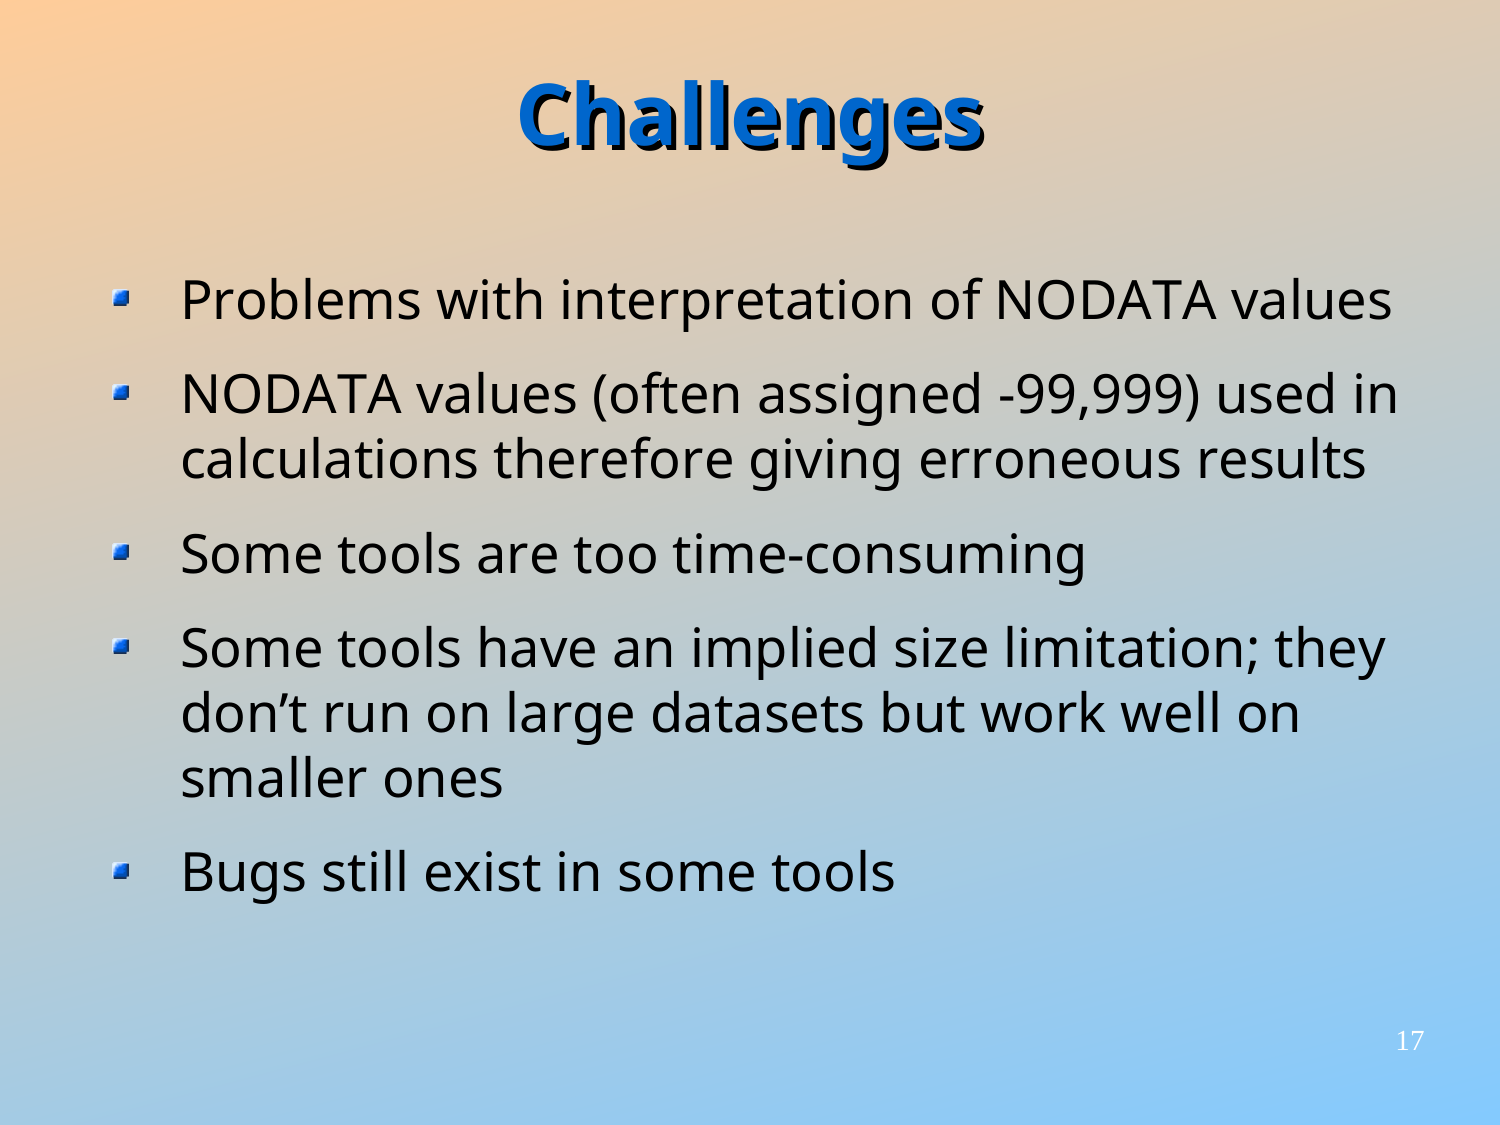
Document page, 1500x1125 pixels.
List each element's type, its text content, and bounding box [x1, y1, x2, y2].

title Challenges [75, 45, 1425, 233]
list Problems with interpretation of NODATA values NODATA values (often assigned -99,999) used in calculations therefore giving erroneous results Some tools are too time-consuming Some tools have an implied size limitation; they don’t run on large datasets but work well on smaller ones Bugs still exist in some tools [75, 249, 1425, 1023]
